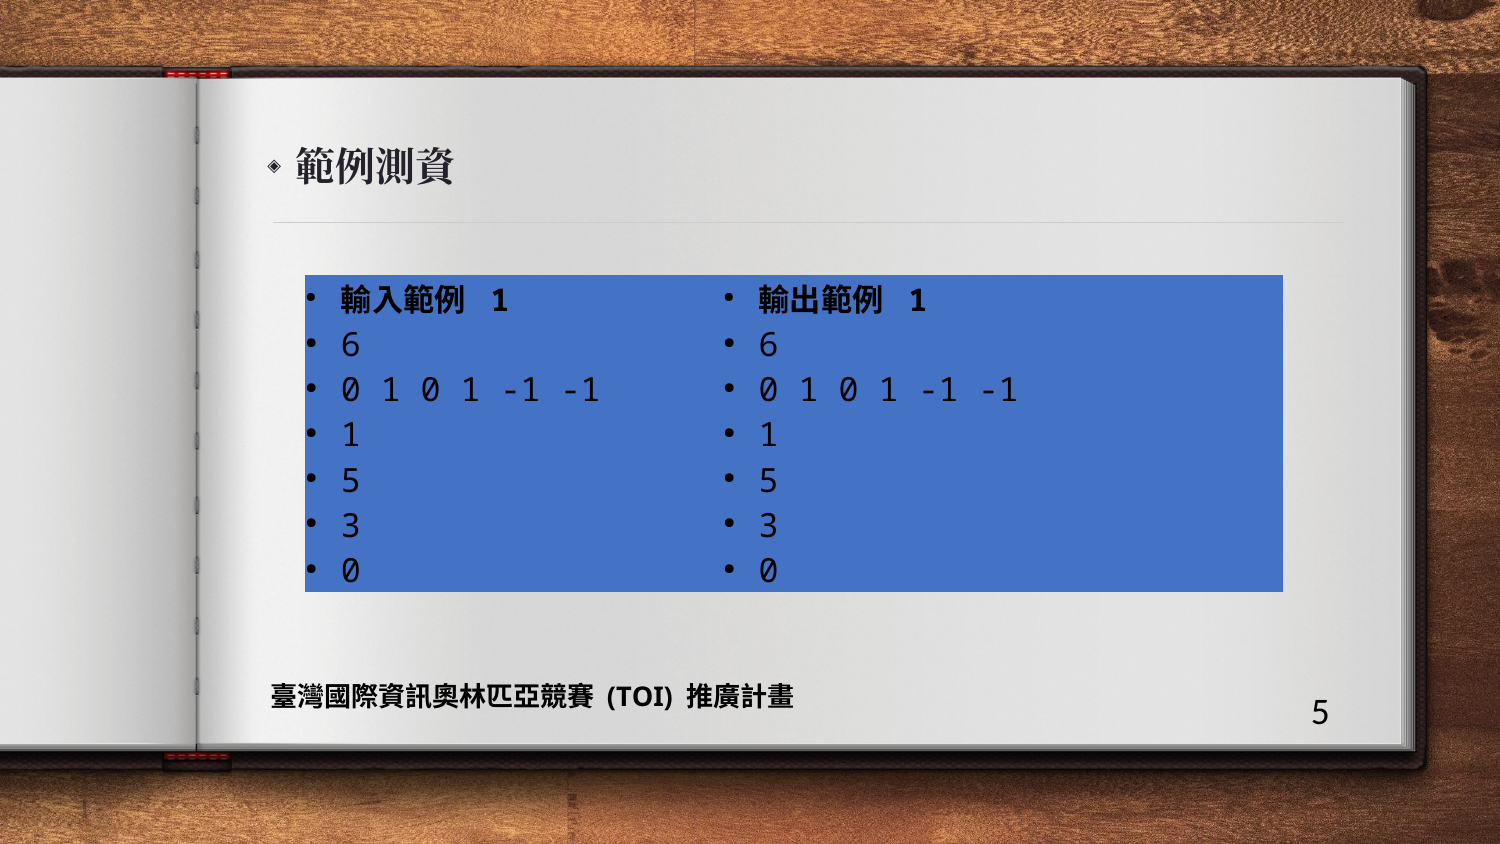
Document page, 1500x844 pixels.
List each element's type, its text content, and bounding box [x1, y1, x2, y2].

text_box 5 [1295, 672, 1386, 737]
list 範例測資 [252, 126, 1194, 205]
table_header 輸入範例 1 6 0 1 0 1 -1 -1 1 5 3 0 [305, 275, 723, 592]
table_header 輸出範例 1 6 0 1 0 1 -1 -1 1 5 3 0 [723, 275, 1283, 592]
